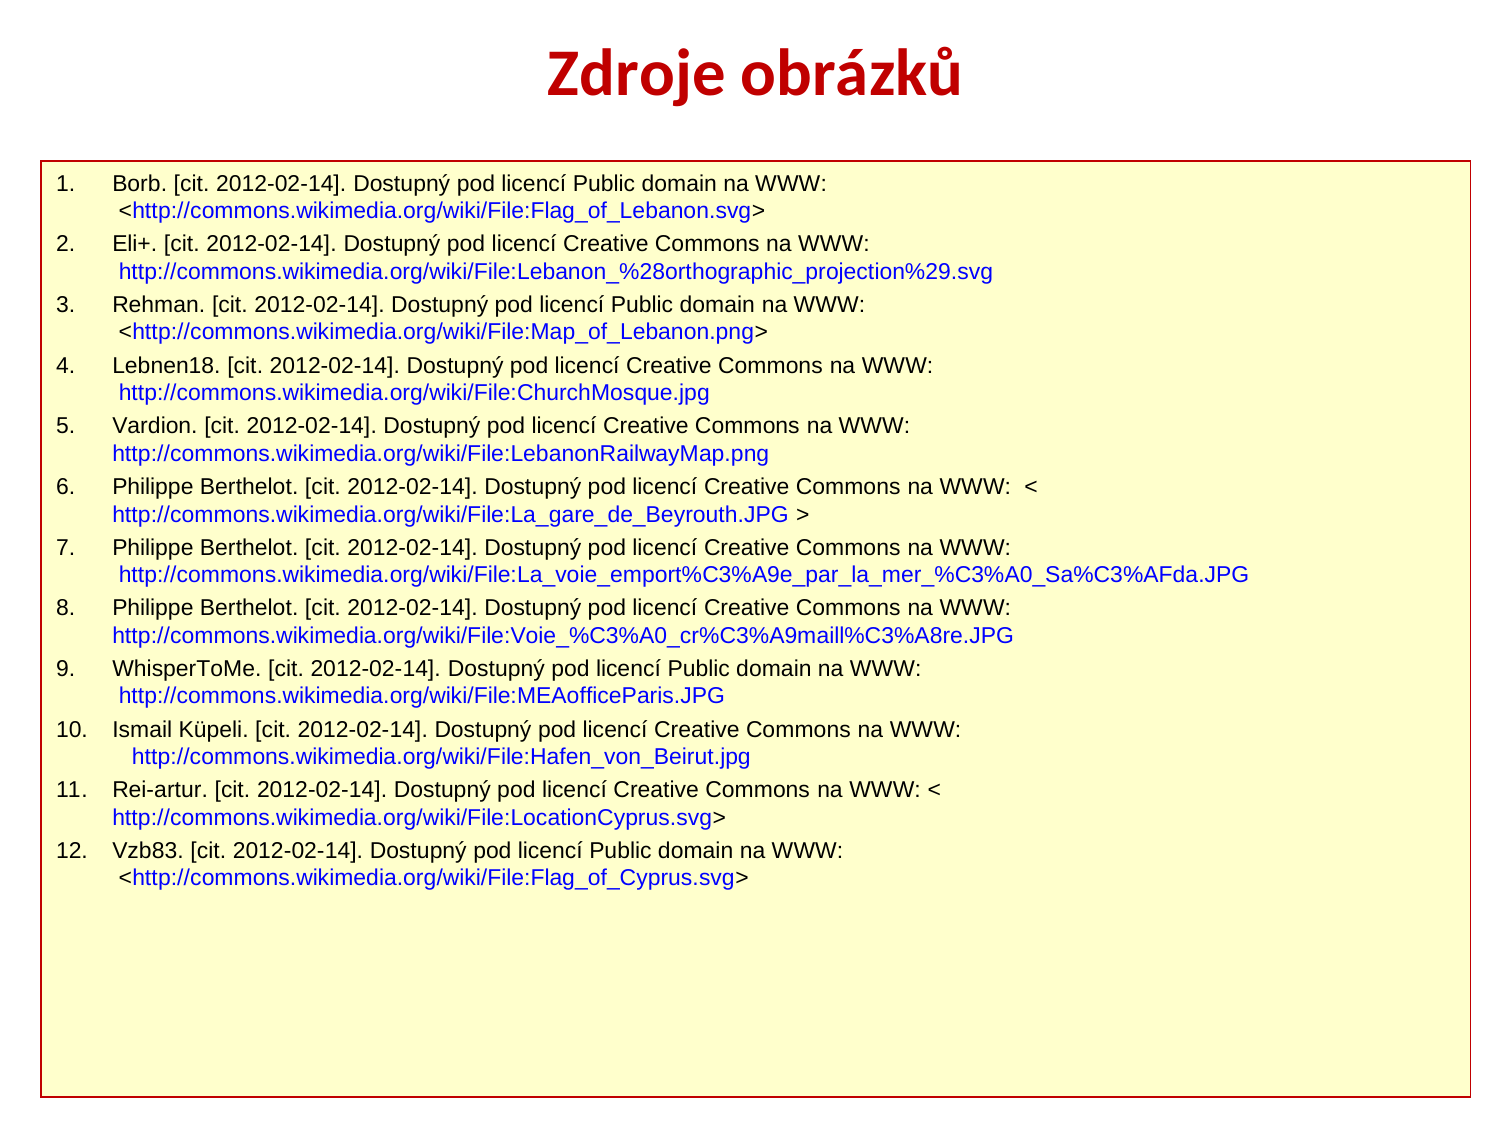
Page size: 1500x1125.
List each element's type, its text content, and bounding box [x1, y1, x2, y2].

list Borb. [cit. 2012-02-14]. Dostupný pod licencí Public domain na WWW: <http://commons.wikimedia.org/wiki/File:Flag_of_Lebanon.svg> Eli+. [cit. 2012-02-14]. Dostupný pod licencí Creative Commons na WWW: http://commons.wikimedia.org/wiki/File:Lebanon_%28orthographic_projection%29.svg Rehman. [cit. 2012-02-14]. Dostupný pod licencí Public domain na WWW: <http://commons.wikimedia.org/wiki/File:Map_of_Lebanon.png> Lebnen18. [cit. 2012-02-14]. Dostupný pod licencí Creative Commons na WWW: http://commons.wikimedia.org/wiki/File:ChurchMosque.jpg Vardion. [cit. 2012-02-14]. Dostupný pod licencí Creative Commons na WWW: http://commons.wikimedia.org/wiki/File:LebanonRailwayMap.png Philippe Berthelot. [cit. 2012-02-14]. Dostupný pod licencí Creative Commons na WWW: <http://commons.wikimedia.org/wiki/File:La_gare_de_Beyrouth.JPG > Philippe Berthelot. [cit. 2012-02-14]. Dostupný pod licencí Creative Commons na WWW: http://commons.wikimedia.org/wiki/File:La_voie_emport%C3%A9e_par_la_mer_%C3%A0_Sa%C3%AFda.JPG Philippe Berthelot. [cit. 2012-02-14]. Dostupný pod licencí Creative Commons na WWW: http://commons.wikimedia.org/wiki/File:Voie_%C3%A0_cr%C3%A9maill%C3%A8re.JPG WhisperToMe. [cit. 2012-02-14]. Dostupný pod licencí Public domain na WWW: http://commons.wikimedia.org/wiki/File:MEAofficeParis.JPG Ismail Küpeli. [cit. 2012-02-14]. Dostupný pod licencí Creative Commons na WWW: http://commons.wikimedia.org/wiki/File:Hafen_von_Beirut.jpg Rei-artur. [cit. 2012-02-14]. Dostupný pod licencí Creative Commons na WWW: <http://commons.wikimedia.org/wiki/File:LocationCyprus.svg> Vzb83. [cit. 2012-02-14]. Dostupný pod licencí Public domain na WWW: <http://commons.wikimedia.org/wiki/File:Flag_of_Cyprus.svg> [41, 160, 1471, 1098]
text_box Zdroje obrázků [41, 0, 1471, 138]
